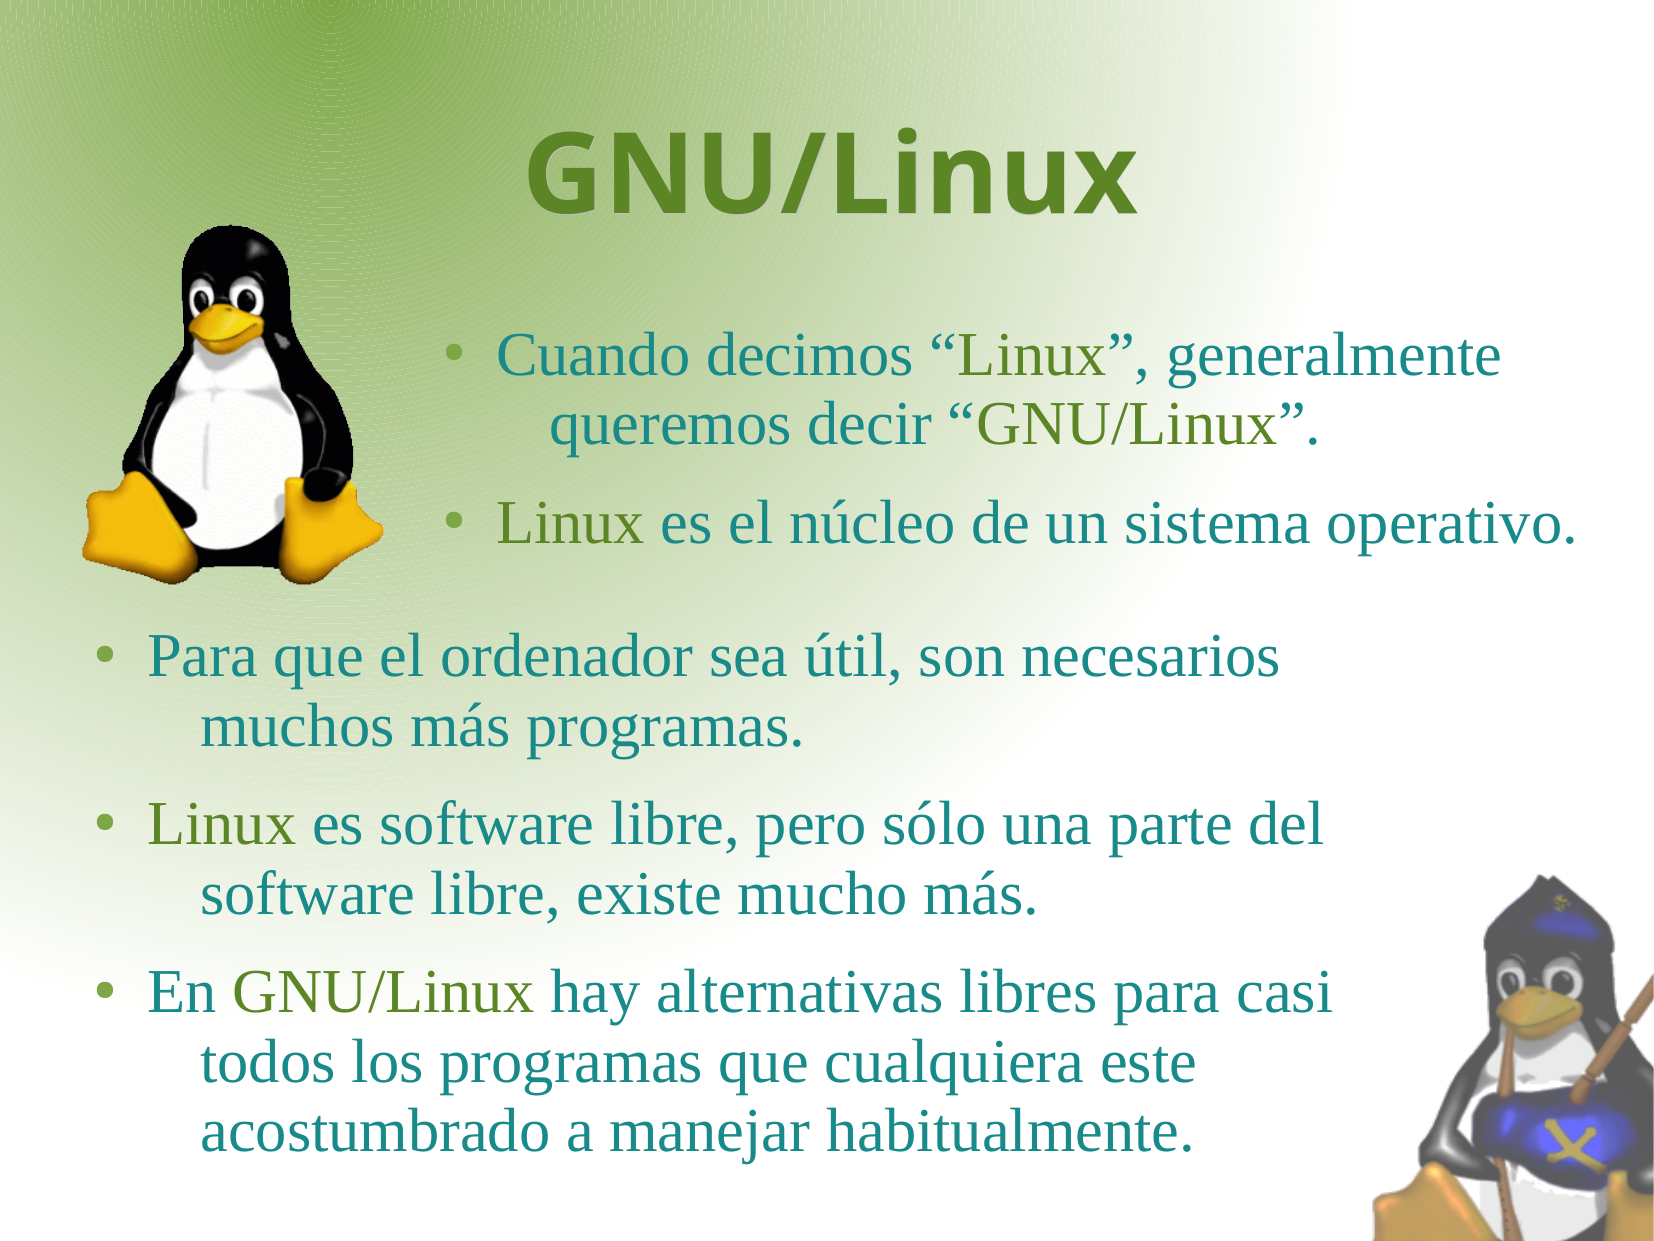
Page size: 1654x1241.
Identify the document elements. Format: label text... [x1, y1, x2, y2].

title GNU/Linux [124, 66, 1537, 274]
list Para que el ordenador sea útil, son necesarios muchos más programas. Linux es software libre, pero sólo una parte del software libre, existe mucho más. En GNU/Linux hay alternativas libres para casi todos los programas que cualquiera este acostumbrado a manejar habitualmente. [58, 621, 1479, 1241]
picture [52, 181, 448, 616]
list Cuando decimos “Linux”, generalmente queremos decir “GNU/Linux”. Linux es el núcleo de un sistema operativo. [448, 319, 1613, 576]
picture [1479, 874, 1654, 1241]
